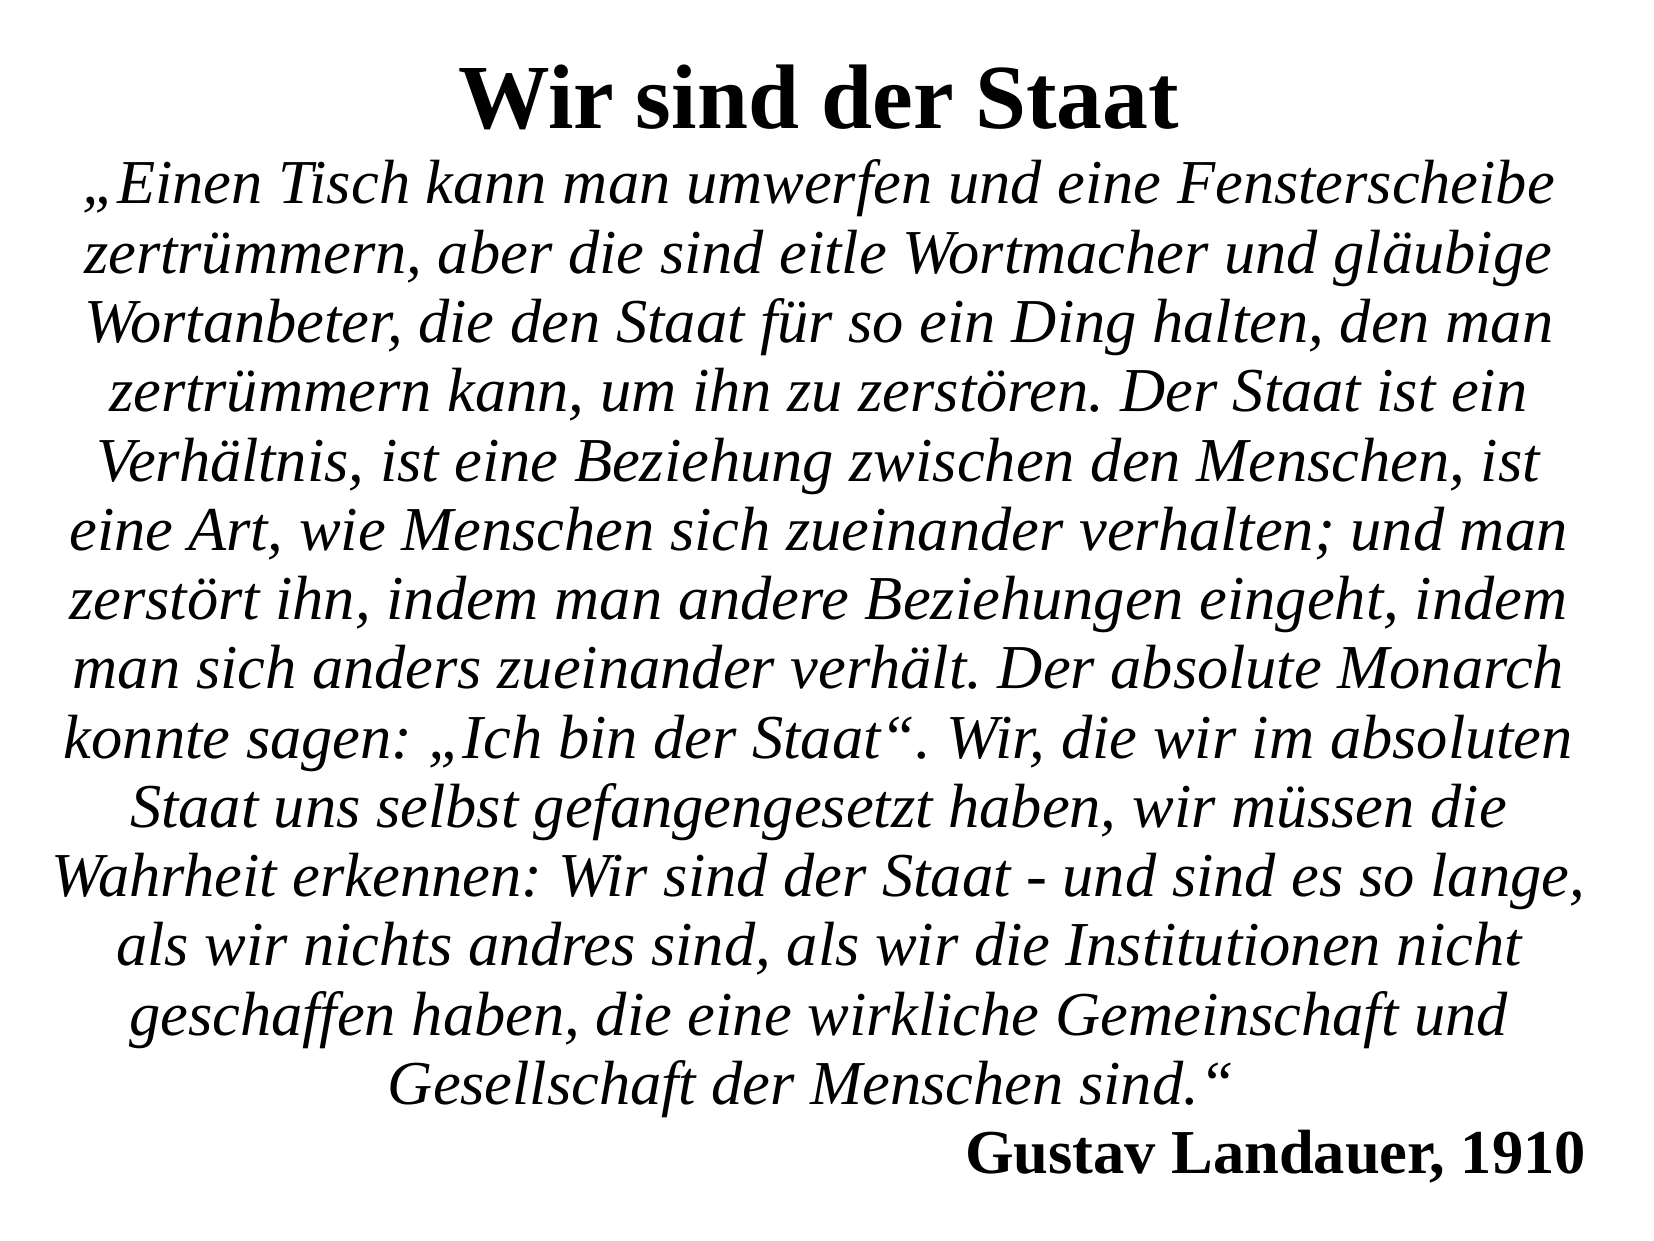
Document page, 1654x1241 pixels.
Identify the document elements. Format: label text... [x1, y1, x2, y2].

text_box Wir sind der Staat „Einen Tisch kann man umwerfen und eine Fensterscheibe zertrümmern, aber die sind eitle Wortmacher und gläubige Wortanbeter, die den Staat für so ein Ding halten, den man zertrümmern kann, um ihn zu zerstören. Der Staat ist ein Verhältnis, ist eine Beziehung zwischen den Menschen, ist eine Art, wie Menschen sich zueinander verhalten; und man zerstört ihn, indem man andere Beziehungen eingeht, indem man sich anders zueinander verhält. Der absolute Monarch konnte sagen: „Ich bin der Staat“. Wir, die wir im absoluten Staat uns selbst gefangengesetzt haben, wir müssen die Wahrheit erkennen: Wir sind der Staat - und sind es so lange, als wir nichts andres sind, als wir die Institutionen nicht geschaffen haben, die eine wirkliche Gemeinschaft und Gesellschaft der Menschen sind.“ Gustav Landauer, 1910 [37, 39, 1620, 1199]
